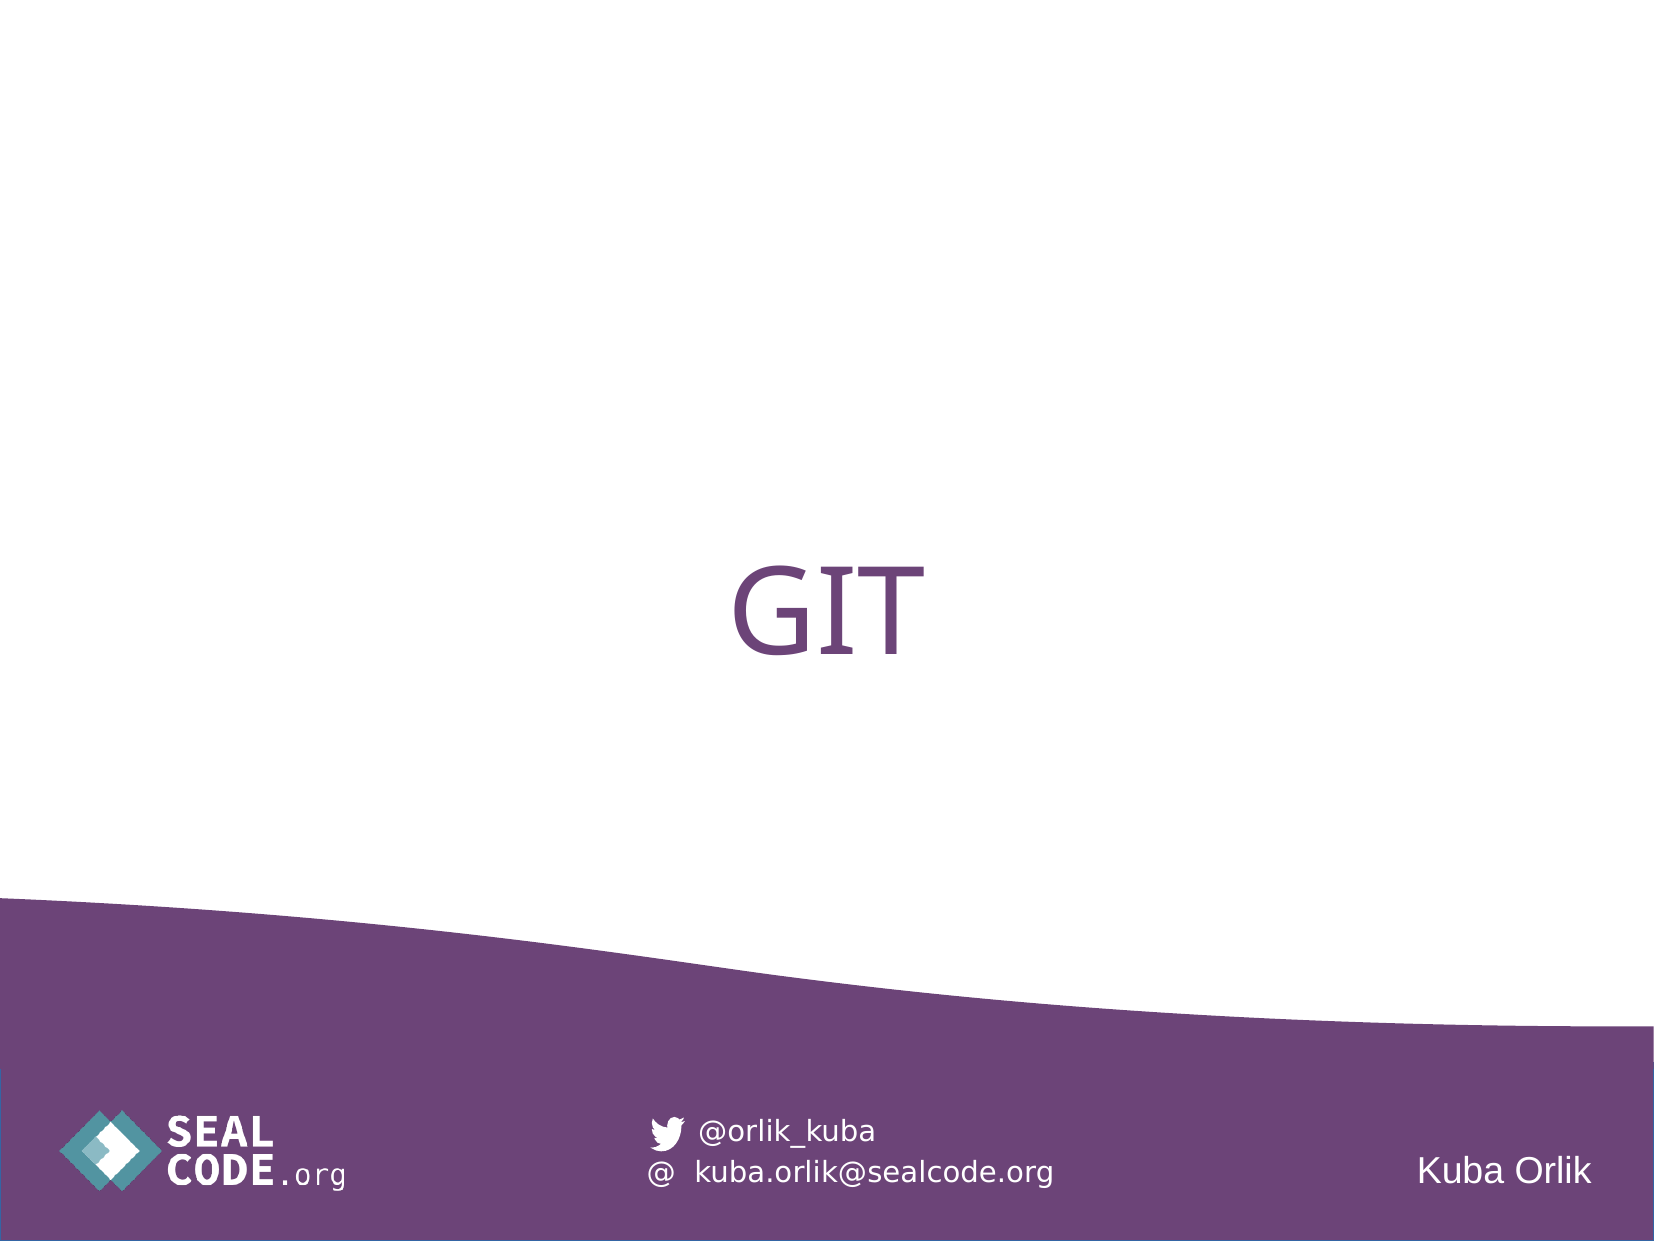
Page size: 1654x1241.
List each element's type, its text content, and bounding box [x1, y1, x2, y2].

picture [59, 1110, 344, 1191]
title GIT [82, 470, 1571, 745]
